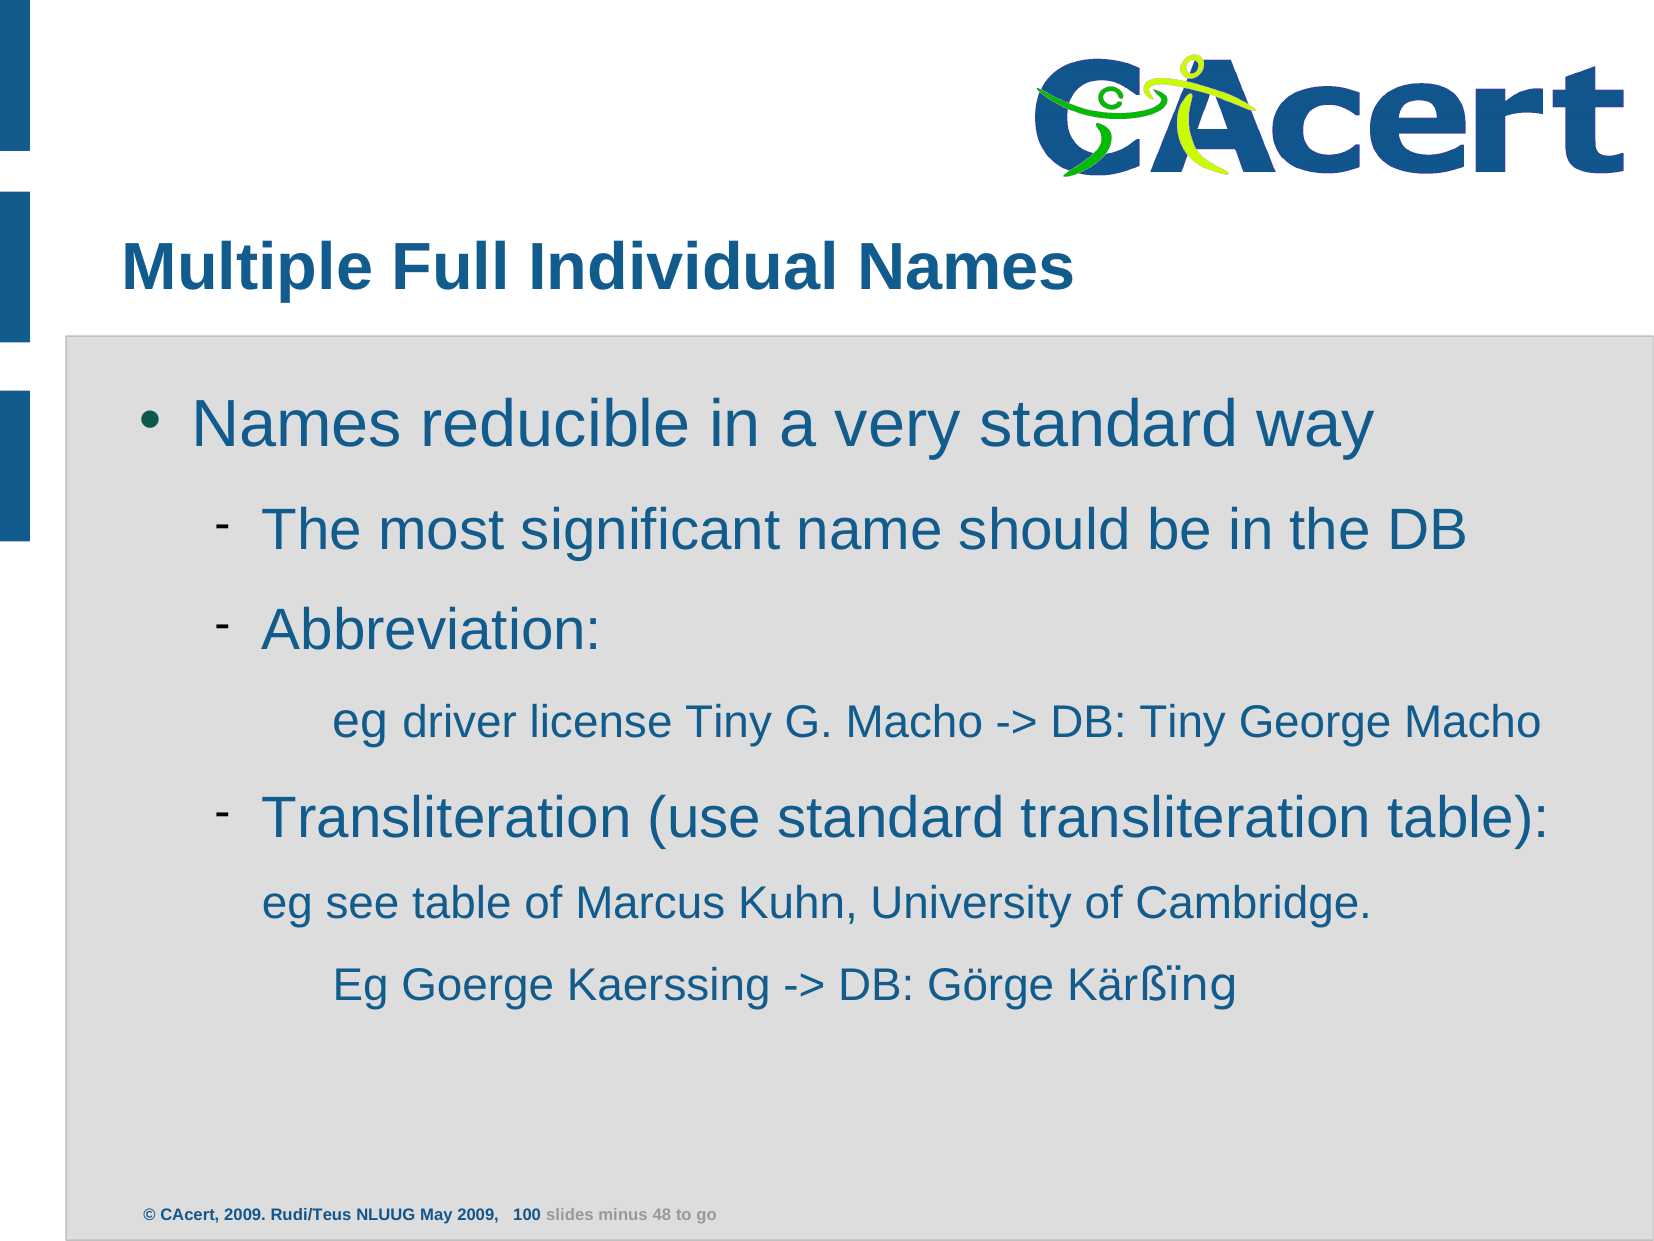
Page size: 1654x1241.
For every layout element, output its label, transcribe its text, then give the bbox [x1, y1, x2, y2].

title Multiple Full Individual Names [121, 177, 1533, 315]
picture [1033, 53, 1625, 178]
list Names reducible in a very standard way The most significant name should be in the DB Abbreviation: eg driver license Tiny G. Macho -> DB: Tiny George Macho Transliteration (use standard transliteration table): eg see table of Marcus Kuhn, University of Cambridge. Eg Goerge Kaerssing -> DB: Görge Kärßïng [121, 344, 1594, 1238]
